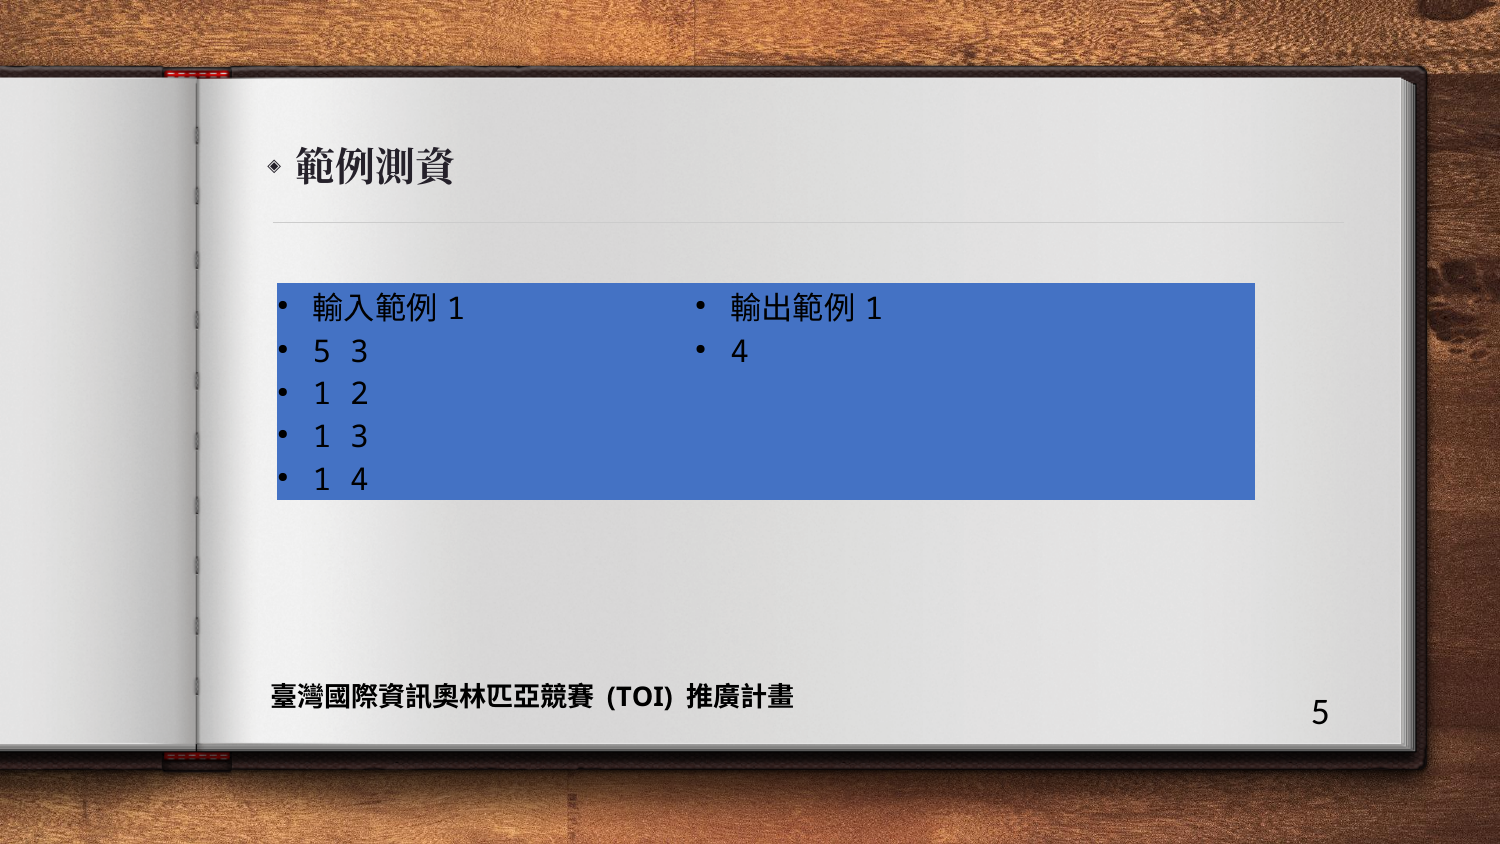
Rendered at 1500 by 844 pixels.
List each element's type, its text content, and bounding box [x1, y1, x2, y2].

table_header 輸入範例1 5 3 1 2 1 3 1 4 [277, 283, 695, 500]
list 範例測資 [252, 126, 1194, 205]
table_header 輸出範例1 4 [695, 283, 1255, 500]
text_box [1295, 672, 1386, 737]
